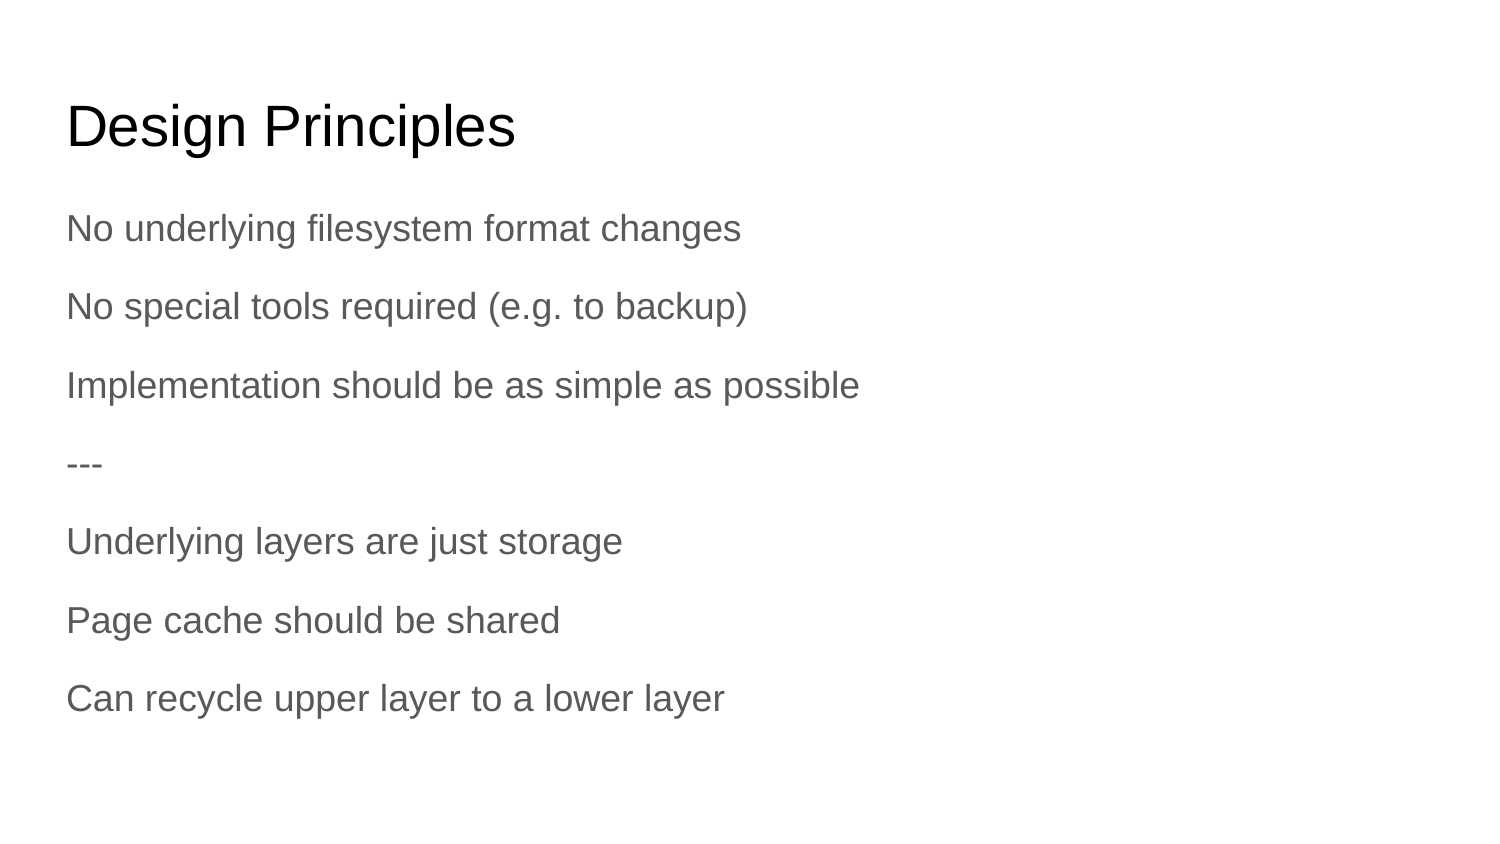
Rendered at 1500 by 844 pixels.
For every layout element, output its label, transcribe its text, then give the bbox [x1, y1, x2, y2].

title Design Principles [51, 72, 1449, 167]
list No underlying filesystem format changes No special tools required (e.g. to backup) Implementation should be as simple as possible --- Underlying layers are just storage Page cache should be shared Can recycle upper layer to a lower layer [51, 189, 1449, 750]
